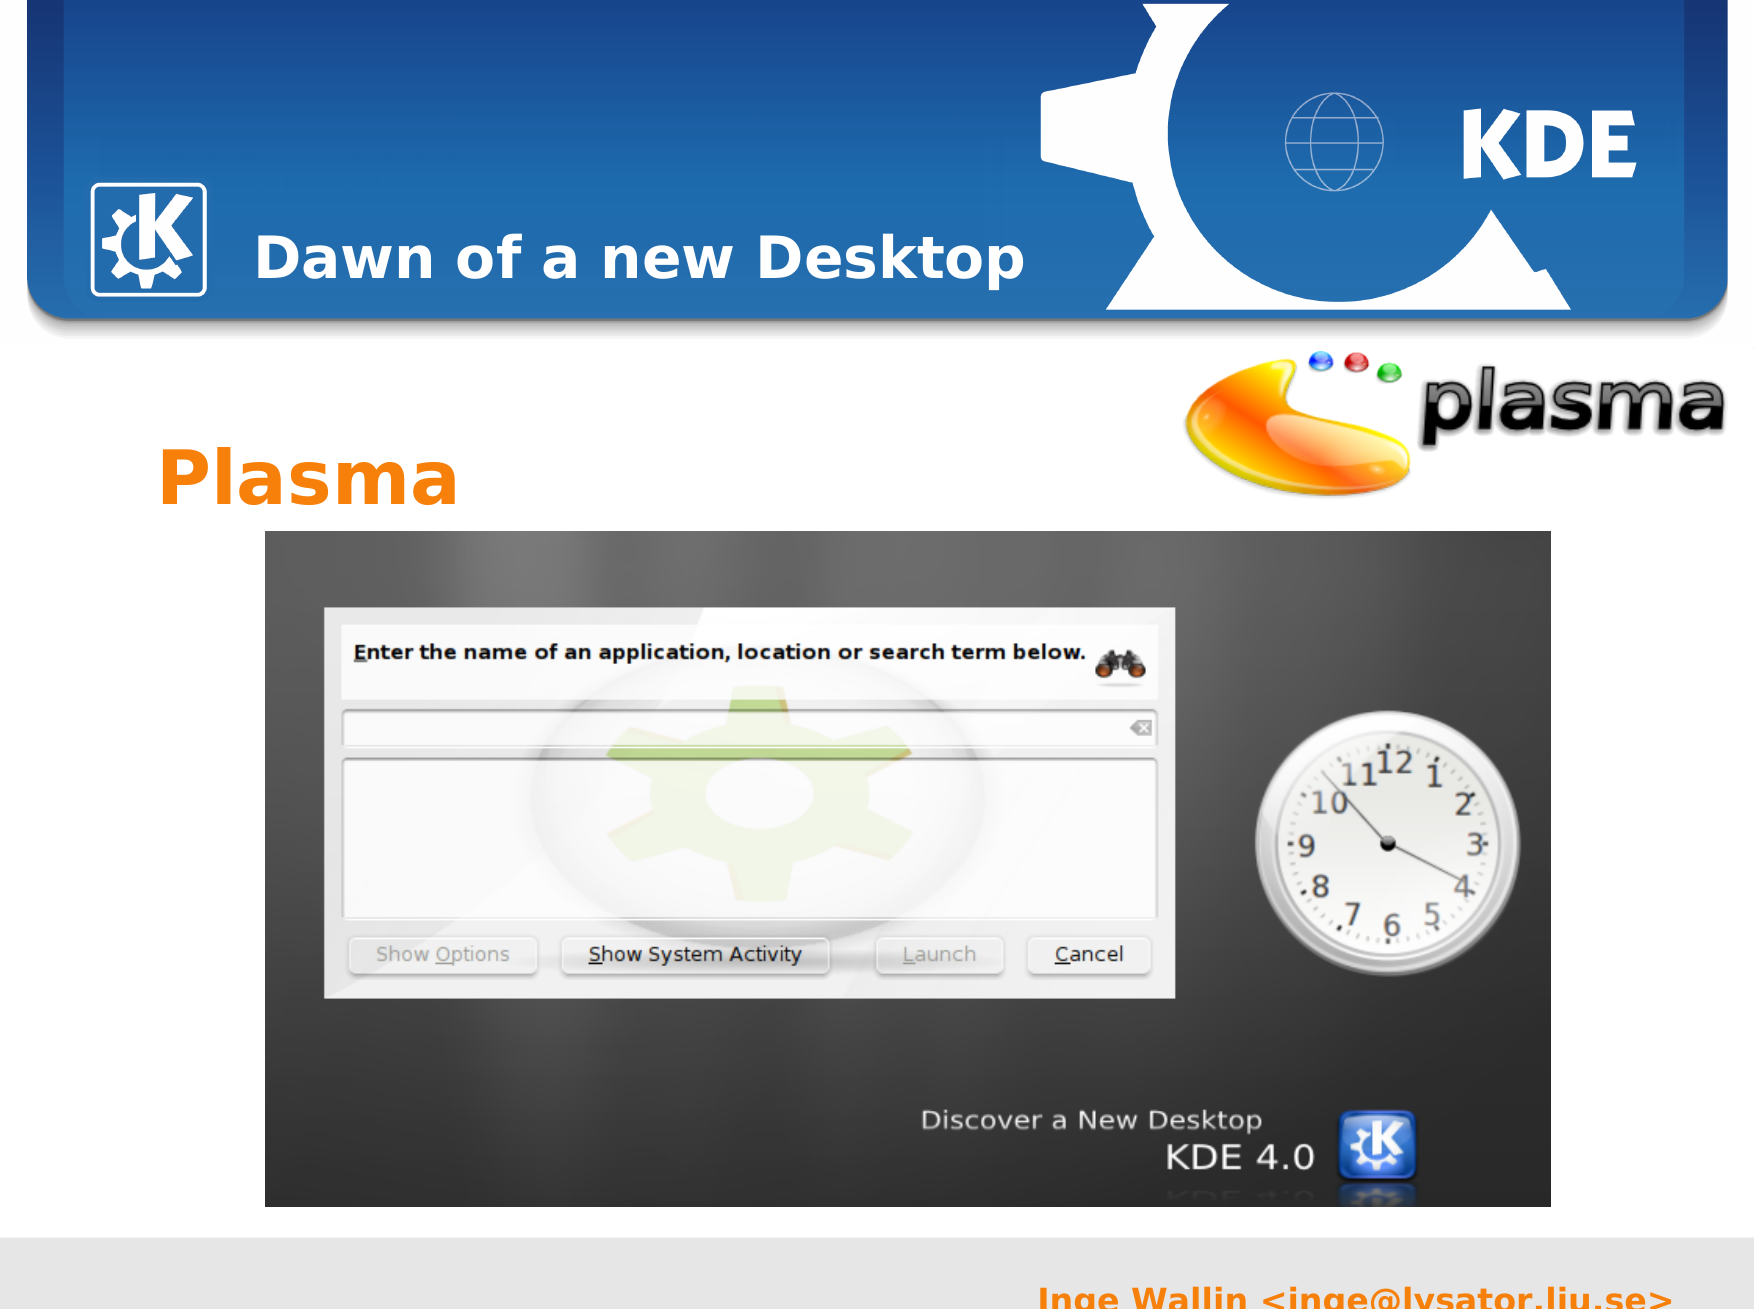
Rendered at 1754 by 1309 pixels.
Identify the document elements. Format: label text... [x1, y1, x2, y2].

picture [265, 531, 1551, 1207]
text_box Plasma [111, 383, 1181, 486]
picture [0, 0, 1754, 349]
picture [1181, 351, 1728, 502]
text_box Dawn of a new Desktop [208, 183, 1063, 296]
